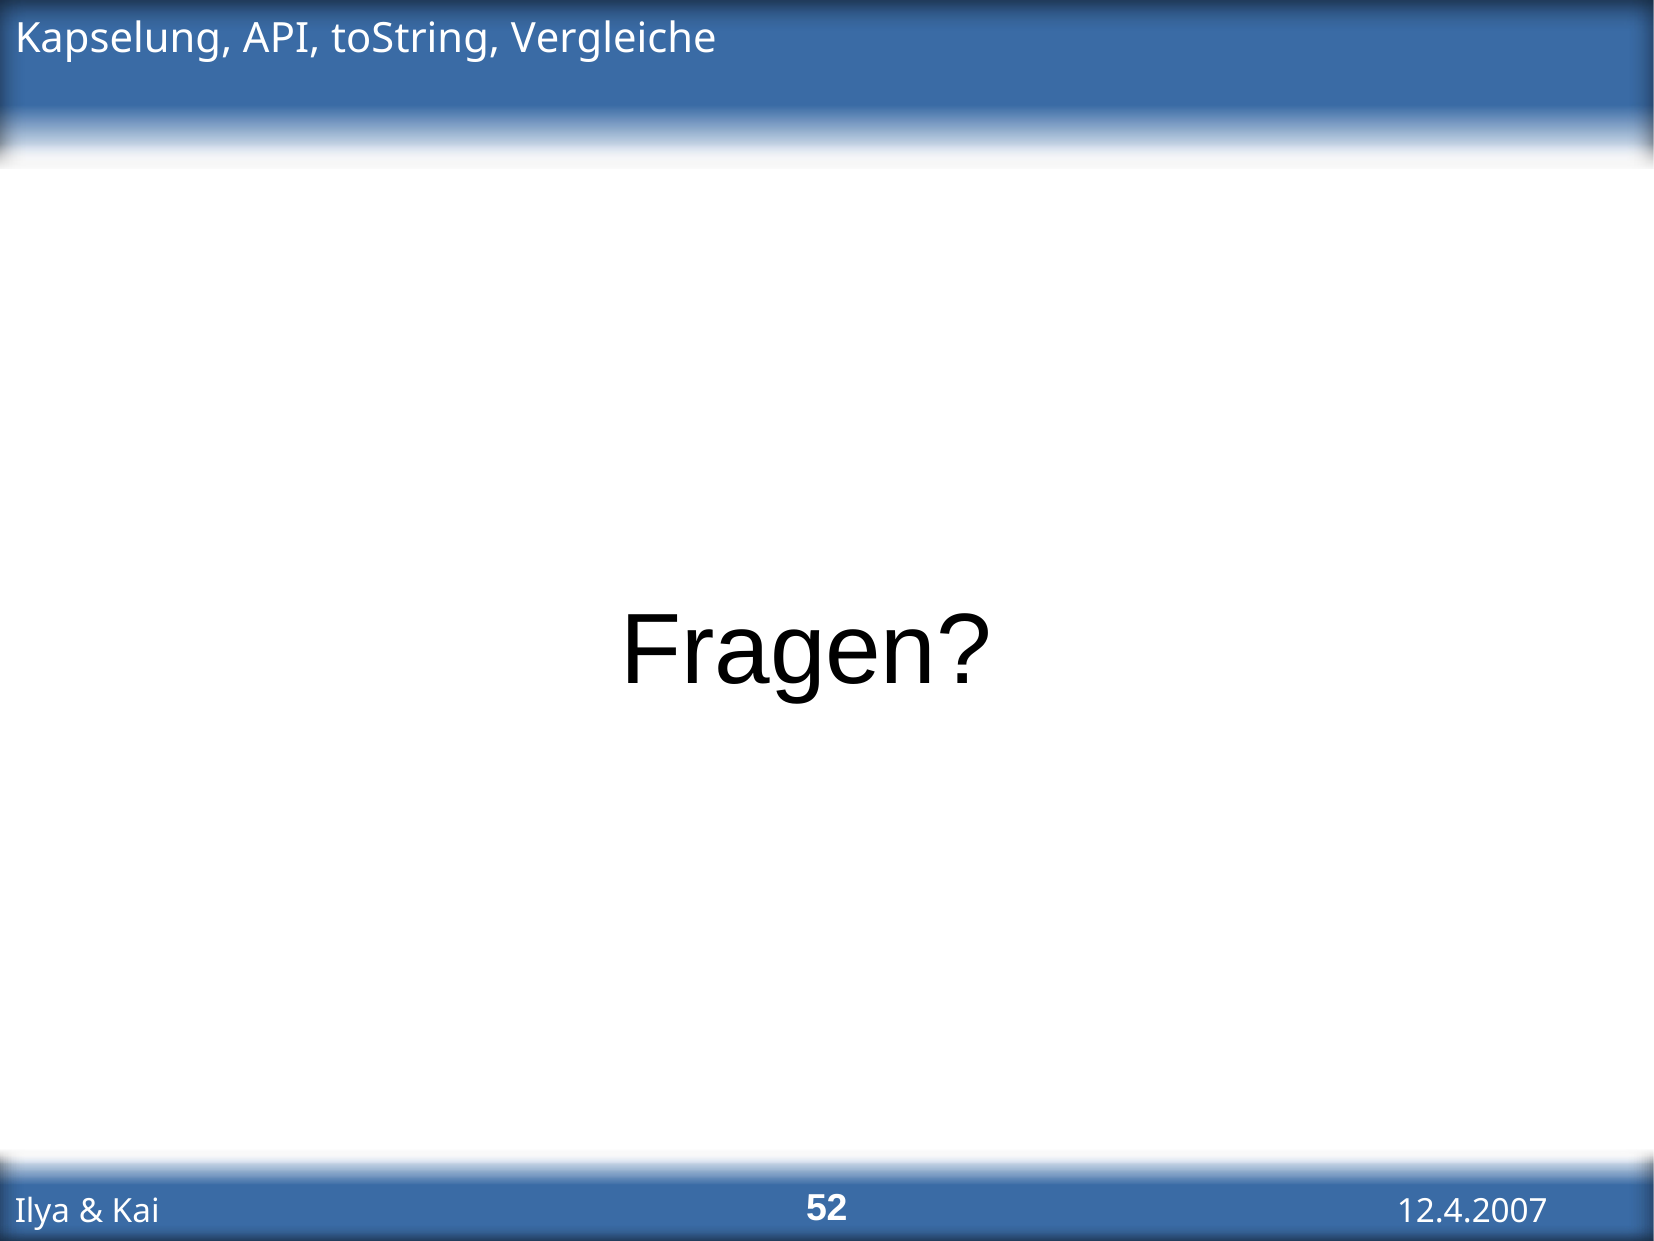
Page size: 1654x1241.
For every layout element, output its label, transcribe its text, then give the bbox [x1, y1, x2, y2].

picture [0, 1149, 1654, 1241]
text_box Fragen? [605, 585, 1049, 726]
picture [0, 0, 1654, 169]
